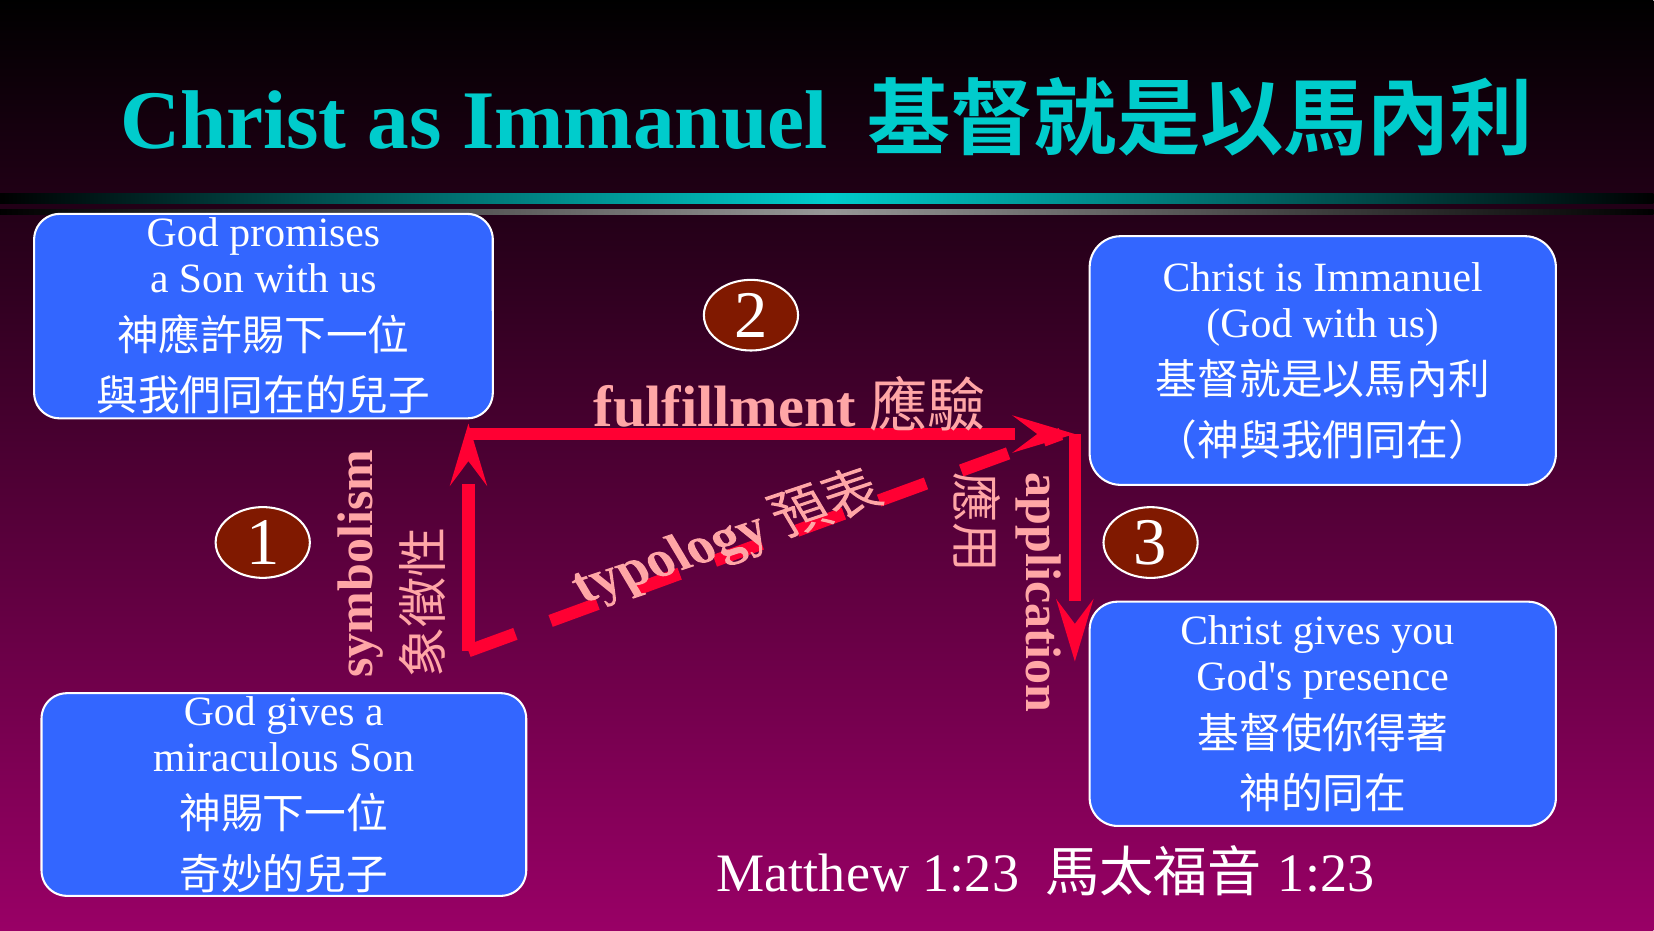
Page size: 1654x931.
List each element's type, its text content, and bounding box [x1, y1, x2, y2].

text_box typology預表 [532, 451, 921, 629]
text_box Christ is Immanuel (God with us) 基督就是以馬內利 （神與我們同在） [1089, 236, 1556, 485]
text_box God promises a Son with us 神應許賜下一位 與我們同在的兒子 [34, 213, 493, 419]
text_box Matthew 1:23 馬太福音1:23 [701, 821, 1585, 931]
text_box Christ gives you God's presence 基督使你得著 神的同在 [1089, 601, 1556, 821]
text_box symbolism象徵性 [320, 406, 464, 693]
text_box 3 [1103, 507, 1198, 578]
text_box fulfillment應驗 [578, 351, 1006, 451]
text_box application 應用 [935, 457, 1079, 779]
text_box God gives a miraculous Son 神賜下一位 奇妙的兒子 [41, 693, 527, 896]
text_box 1 [215, 507, 310, 578]
text_box 2 [703, 279, 799, 351]
title Christ as Immanuel 基督就是以馬內利 [59, 0, 1594, 242]
